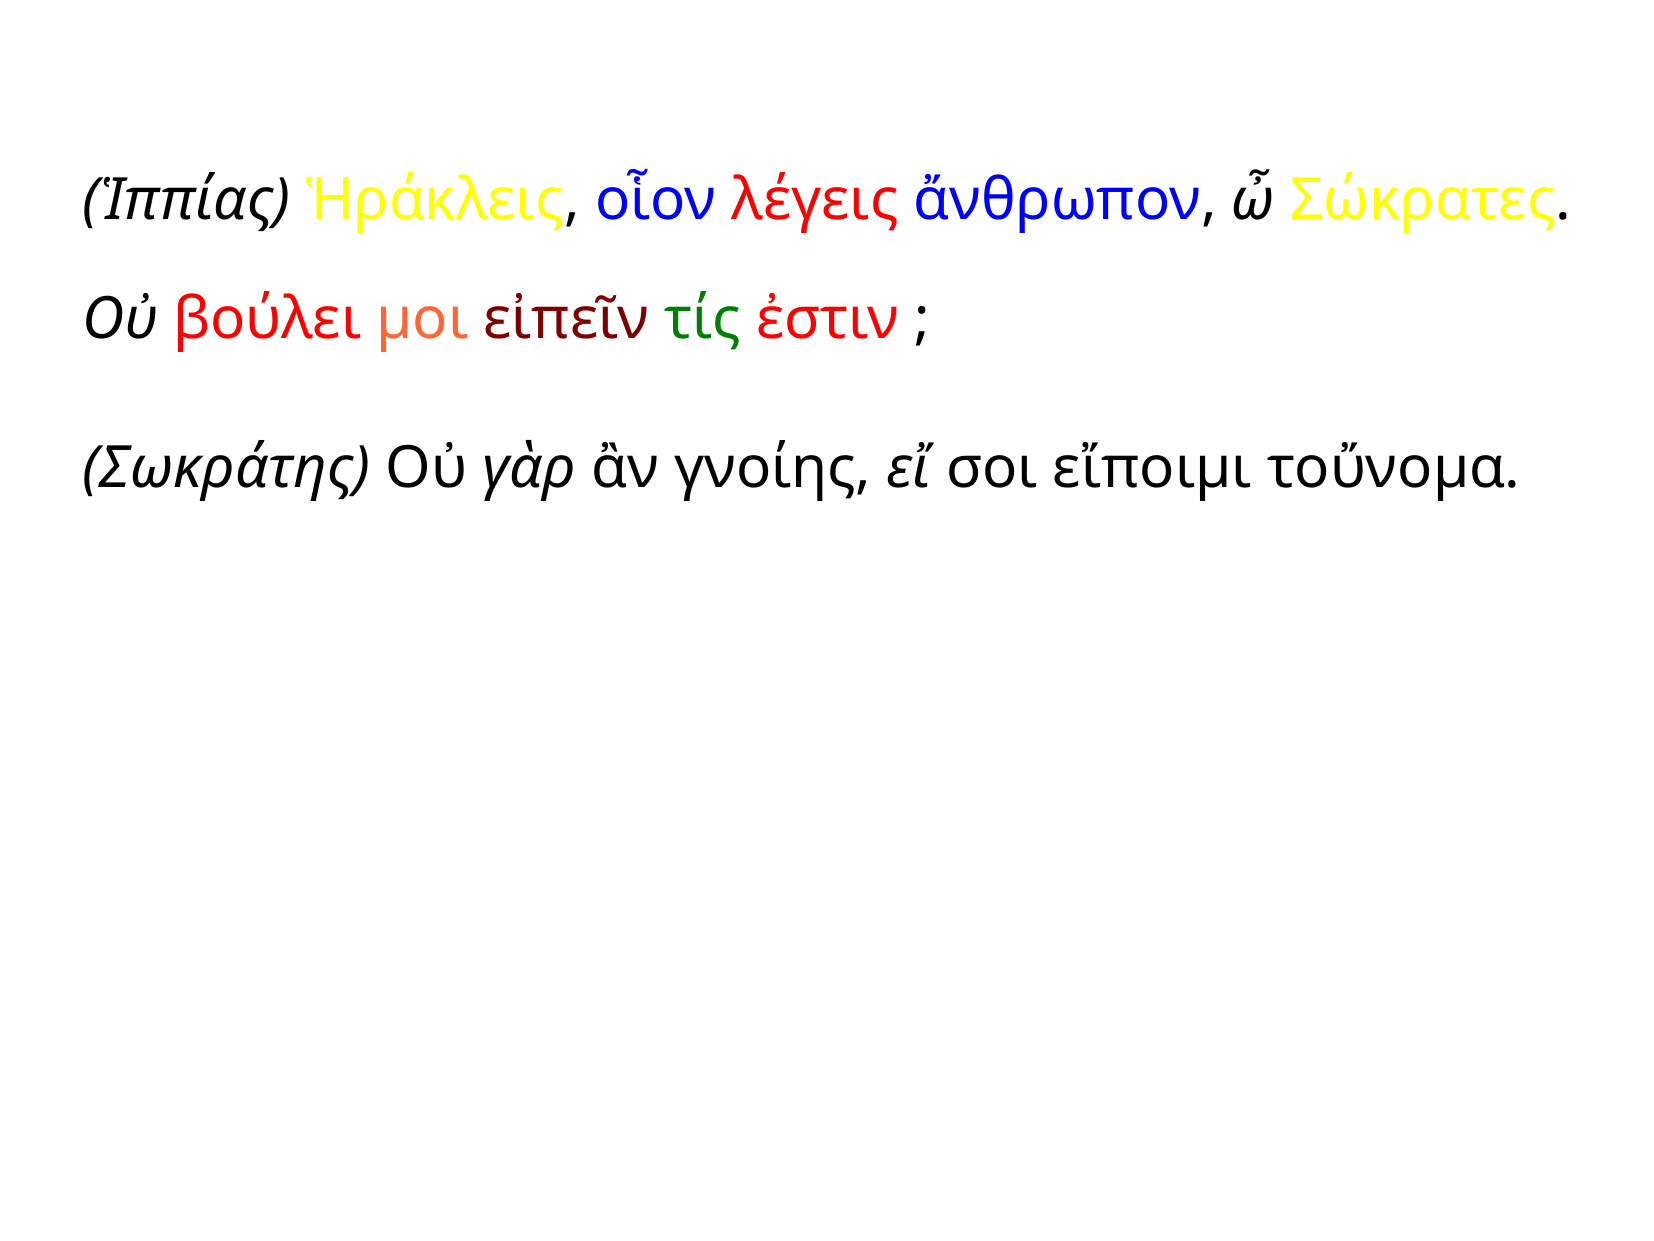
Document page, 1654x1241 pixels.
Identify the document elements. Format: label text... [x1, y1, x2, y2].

list (Ἱππίας) Ἡράκλεις, οἷον λέγεις ἄνθρωπον, ὦ Σώκρατες. Οὐ βούλει μοι εἰπεῖν τίς ἐστιν ; (Σωκράτης) Οὐ γὰρ ἂν γνοίης, εἴ σοι εἴποιμι τοὔνομα. [82, 118, 1571, 1241]
